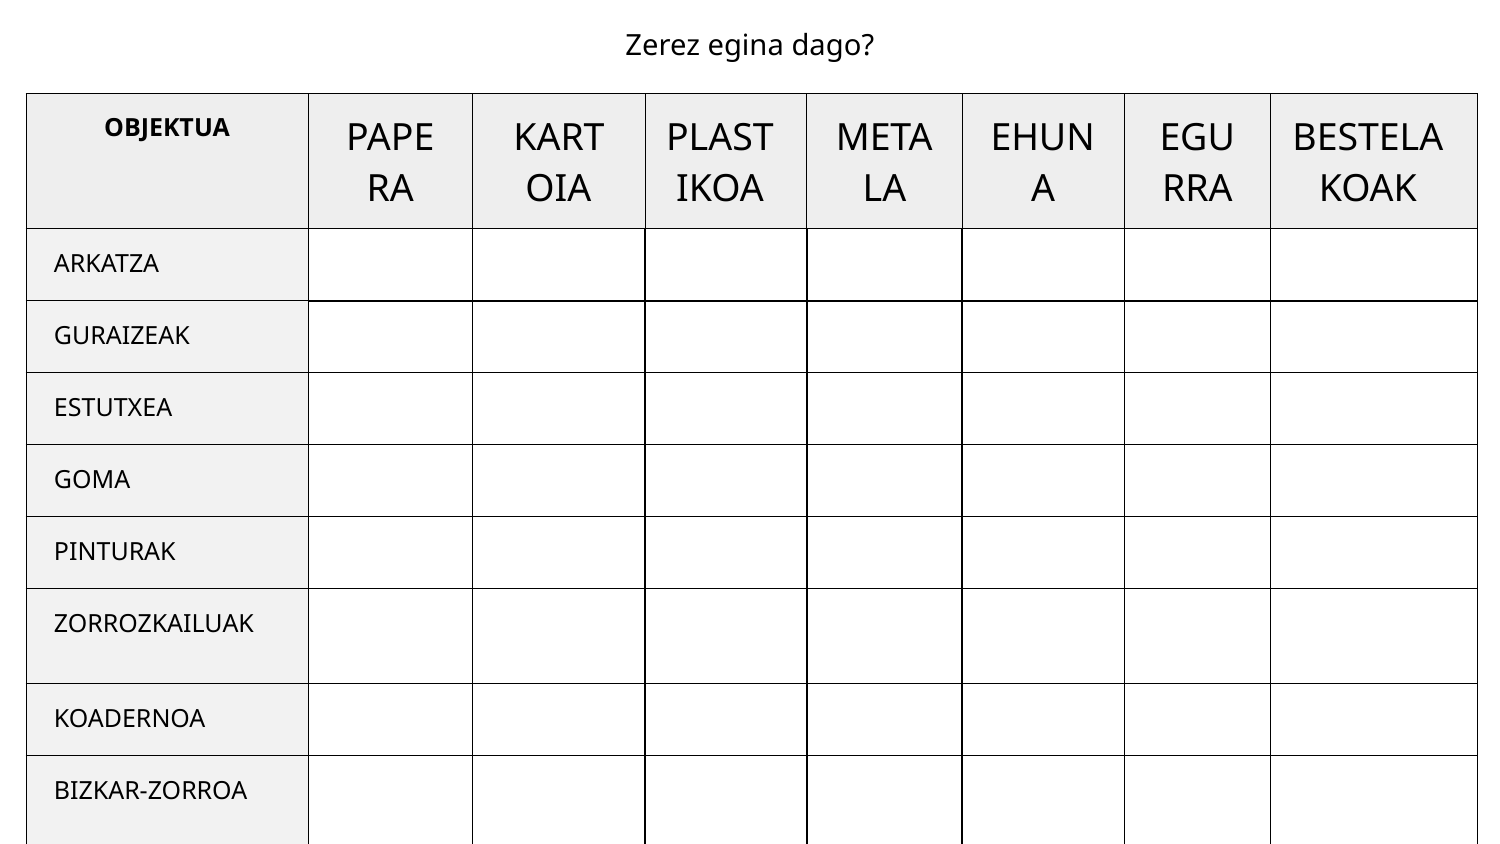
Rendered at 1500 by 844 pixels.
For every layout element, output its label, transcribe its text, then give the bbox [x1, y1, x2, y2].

table_cell [1271, 756, 1477, 844]
table_header EGURRA [1125, 102, 1270, 228]
table_cell [1125, 229, 1270, 300]
table_cell GOMA [27, 445, 308, 516]
table_header OBJEKTUA [27, 94, 308, 228]
table_cell [646, 373, 806, 444]
table_cell [963, 445, 1124, 516]
table_cell [309, 684, 472, 755]
table_cell [1125, 517, 1270, 588]
table_cell [808, 373, 961, 444]
table_cell [963, 302, 1124, 372]
table_cell [646, 589, 806, 683]
table_cell [309, 445, 472, 516]
table_cell [1125, 589, 1270, 683]
table_cell [473, 517, 644, 588]
table_cell [808, 684, 961, 755]
text_box Zerez egina dago? [161, 18, 1339, 102]
table_cell [309, 756, 472, 844]
table_header KARTOIA [473, 102, 645, 228]
table_cell [473, 589, 644, 683]
table_cell [1271, 589, 1477, 683]
table_cell [808, 445, 961, 516]
table_cell [473, 756, 644, 844]
table_header PAPERA [309, 102, 472, 228]
table_cell [808, 589, 961, 683]
table_cell [808, 517, 961, 588]
table_cell [646, 229, 806, 300]
table_cell [1271, 517, 1477, 588]
table_header BESTELAKOAK [1271, 94, 1477, 228]
table_cell [646, 445, 806, 516]
table_cell [473, 302, 644, 372]
table_cell [1271, 684, 1477, 755]
table_cell ARKATZA [27, 229, 308, 300]
table_cell [473, 445, 644, 516]
table_cell [963, 229, 1124, 300]
table_cell [309, 302, 472, 372]
table_cell [309, 229, 472, 300]
table_cell [646, 684, 806, 755]
table_cell KOADERNOA [27, 684, 308, 755]
table_cell [473, 684, 644, 755]
table_cell [1125, 373, 1270, 444]
table_cell [808, 756, 961, 844]
table_cell [963, 756, 1124, 844]
table_cell [963, 373, 1124, 444]
table_cell [646, 302, 806, 372]
table_cell [1271, 373, 1477, 444]
table_cell [1271, 229, 1477, 300]
table_cell [473, 229, 644, 300]
table_cell [1125, 445, 1270, 516]
table_cell [963, 589, 1124, 683]
table_header EHUNA [963, 102, 1124, 228]
table_cell ESTUTXEA [27, 373, 308, 444]
table_cell [963, 517, 1124, 588]
table_cell [1125, 684, 1270, 755]
table_cell BIZKAR-ZORROA [27, 756, 308, 844]
table_cell [1125, 302, 1270, 372]
table_cell [646, 756, 806, 844]
table_cell ZORROZKAILUAK [27, 589, 308, 683]
table_cell [808, 229, 961, 300]
table_cell [808, 302, 961, 372]
table_cell [309, 589, 472, 683]
table_cell [1271, 445, 1477, 516]
table_cell [309, 517, 472, 588]
table_cell [646, 517, 806, 588]
table_cell [309, 373, 472, 444]
table_cell [963, 684, 1124, 755]
table_cell [1271, 302, 1477, 372]
table_header METALA [807, 102, 962, 228]
table_cell GURAIZEAK [27, 301, 308, 372]
table_cell [1125, 756, 1270, 844]
table_cell [473, 373, 644, 444]
table_header PLASTIKOA [646, 102, 806, 228]
table_cell PINTURAK [27, 517, 308, 588]
